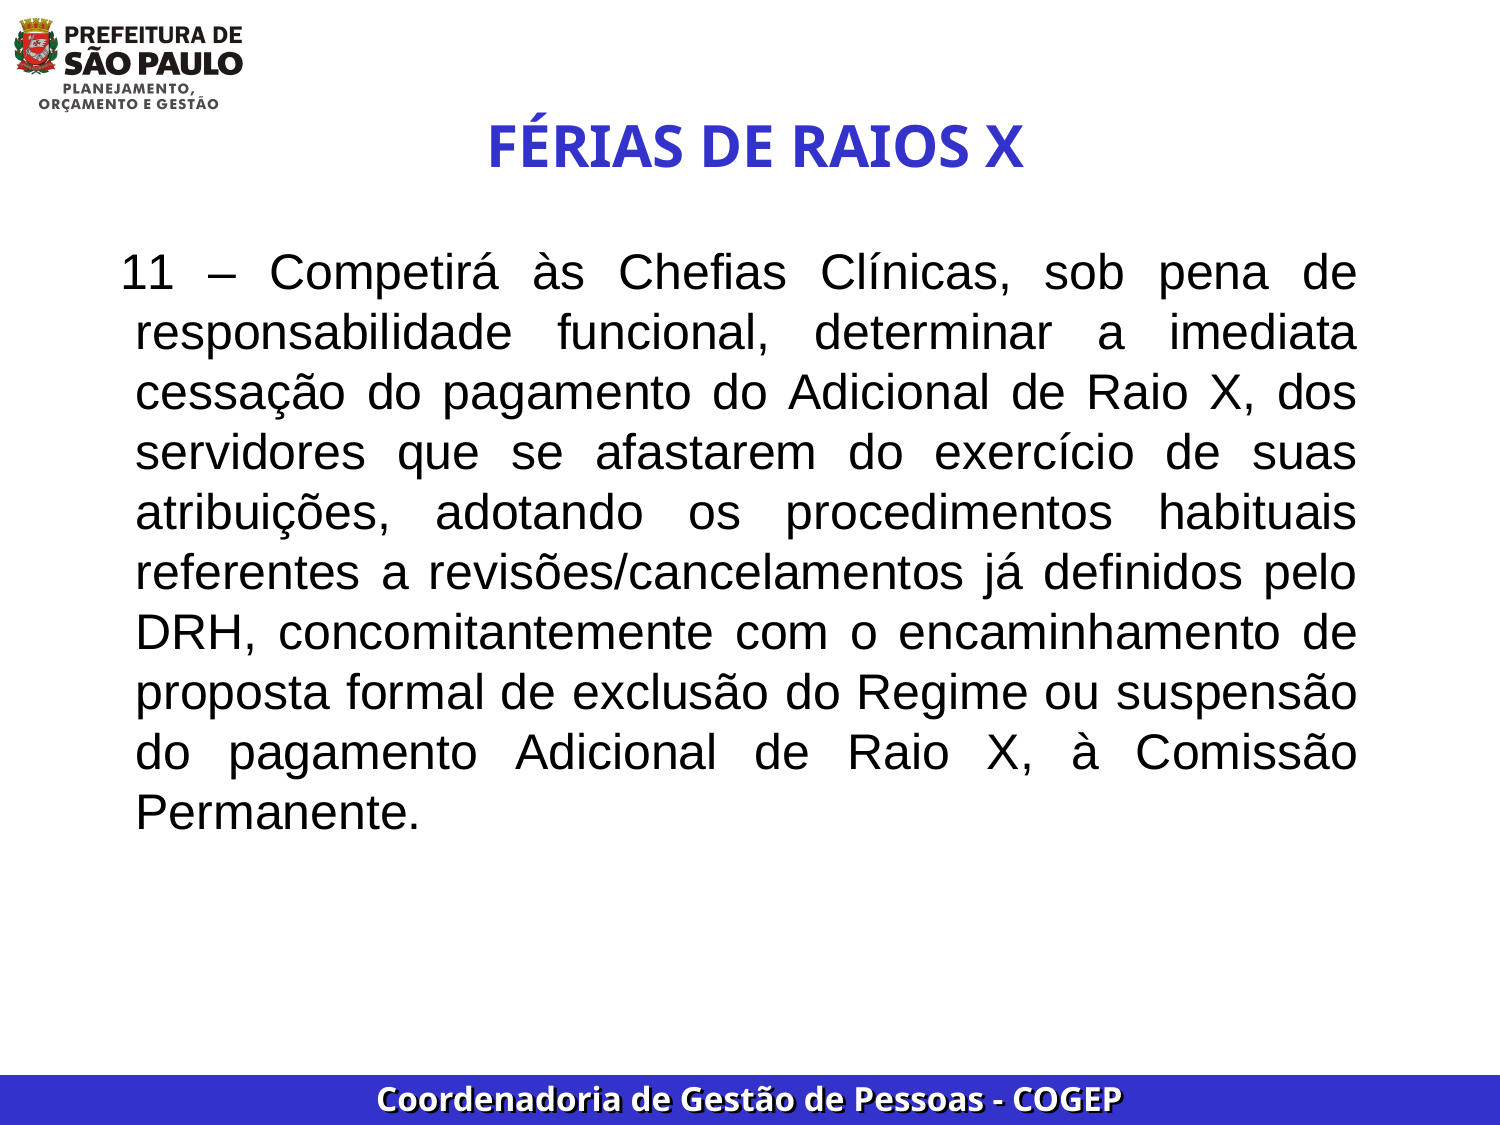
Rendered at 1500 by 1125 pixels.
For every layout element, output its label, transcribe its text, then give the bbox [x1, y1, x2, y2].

title FÉRIAS DE RAIOS X [100, 101, 1412, 187]
subtitle 11 – Competirá às Chefias Clínicas, sob pena de responsabilidade funcional, determinar a imediata cessação do pagamento do Adicional de Raio X, dos servidores que se afastarem do exercício de suas atribuições, adotando os procedimentos habituais referentes a revisões/cancelamentos já definidos pelo DRH, concomitantemente com o encaminhamento de proposta formal de exclusão do Regime ou suspensão do pagamento Adicional de Raio X, à Comissão Permanente. [29, 231, 1436, 846]
